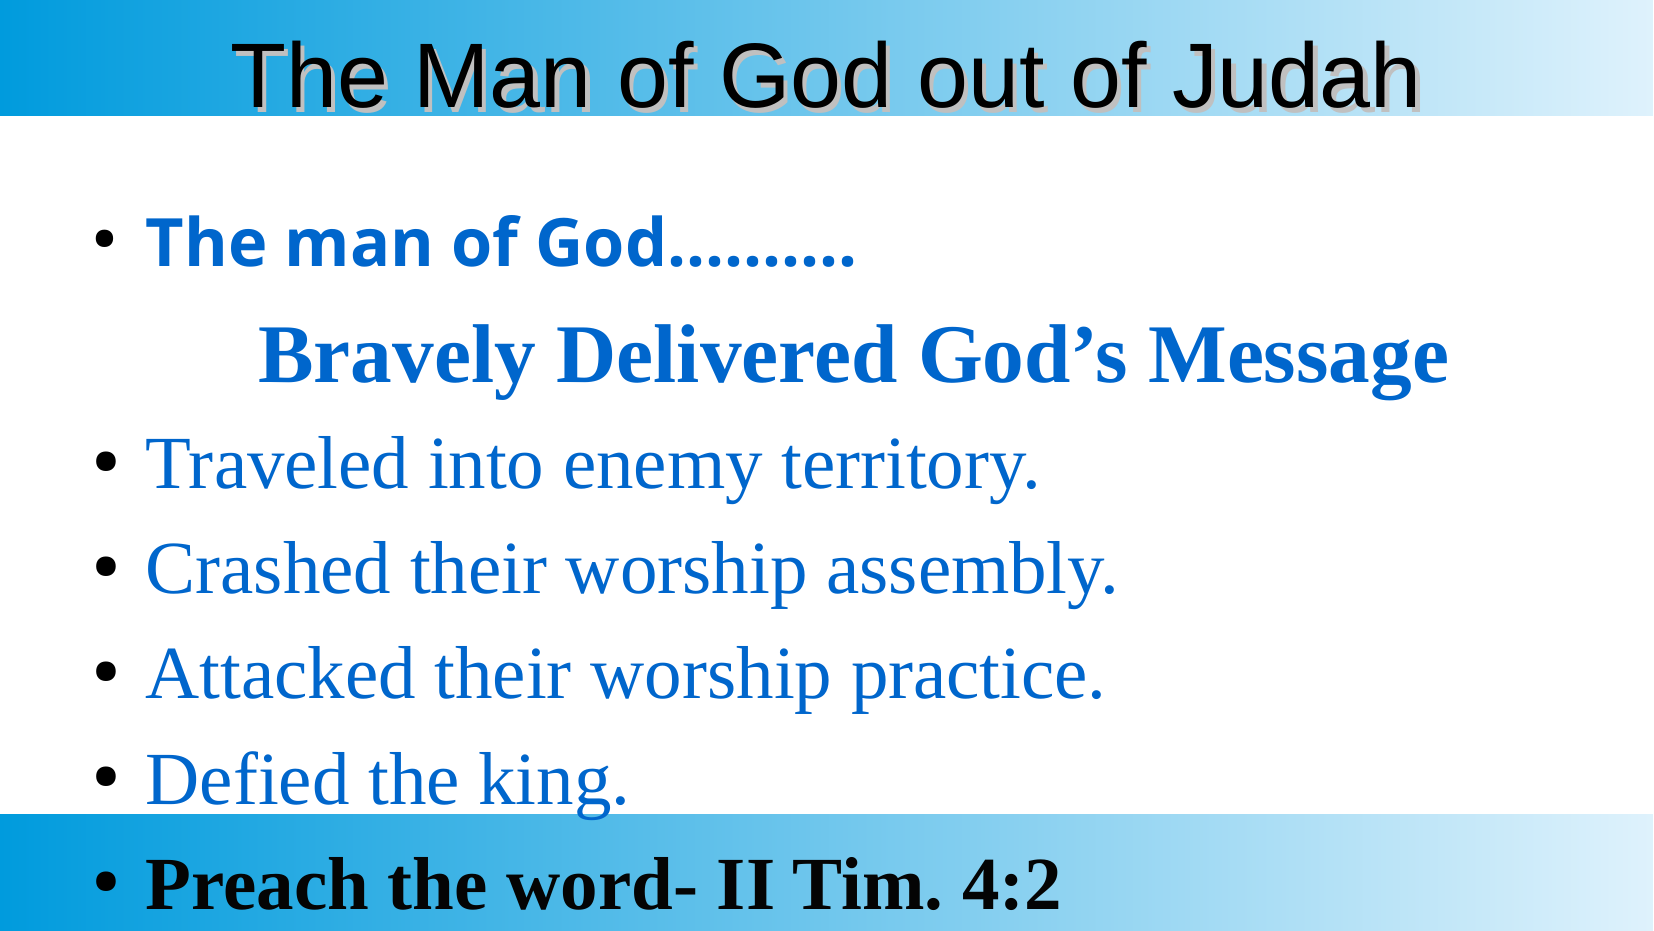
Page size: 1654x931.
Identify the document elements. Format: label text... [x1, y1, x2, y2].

list The man of God………. Bravely Delivered God’s Message Traveled into enemy territory. Crashed their worship assembly. Attacked their worship practice. Defied the king. Preach the word- II Tim. 4:2 [75, 195, 1564, 893]
title The Man of God out of Judah [82, 24, 1571, 128]
